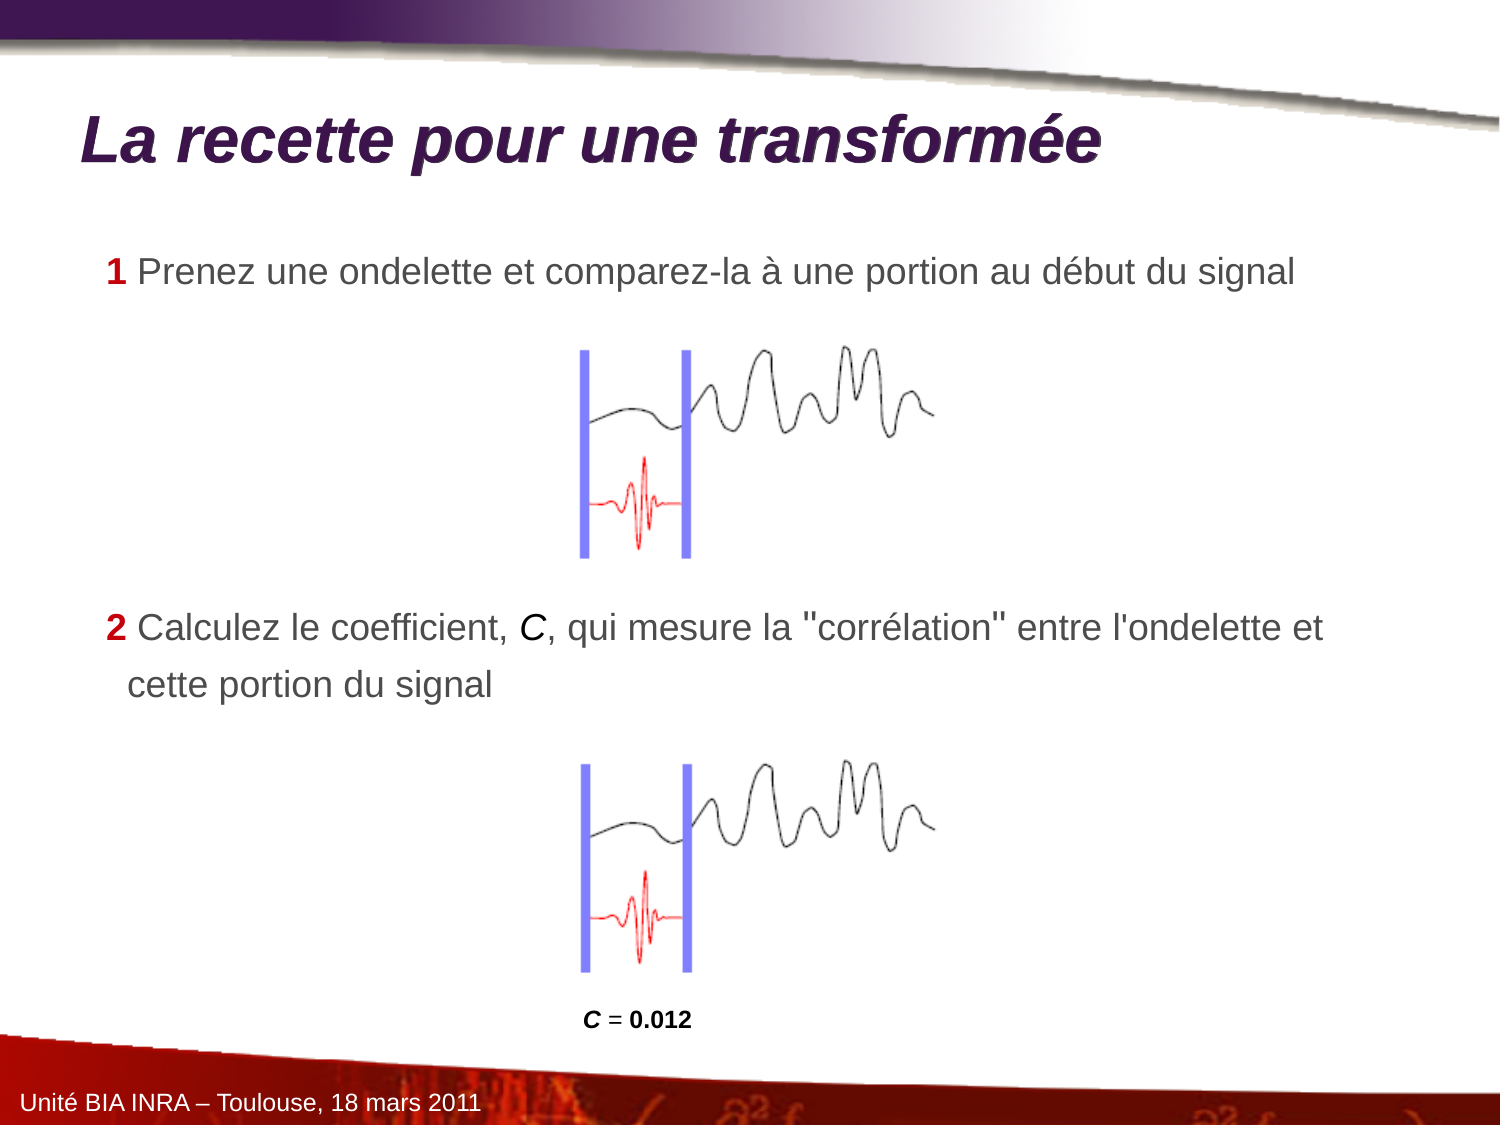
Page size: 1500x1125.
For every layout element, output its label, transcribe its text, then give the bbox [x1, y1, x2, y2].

picture [0, 1022, 1500, 1125]
picture [552, 330, 948, 584]
list 2 Calculez le coefficient, C, qui mesure la "corrélation" entre l'ondelette et cette portion du signal [106, 602, 1457, 721]
picture [0, 0, 1500, 154]
list 1 Prenez une ondelette et comparez-la à une portion au début du signal [106, 250, 1457, 294]
title La recette pour une transformée [80, 102, 1124, 177]
list C = 0.012 [575, 1005, 701, 1035]
picture [553, 744, 949, 998]
